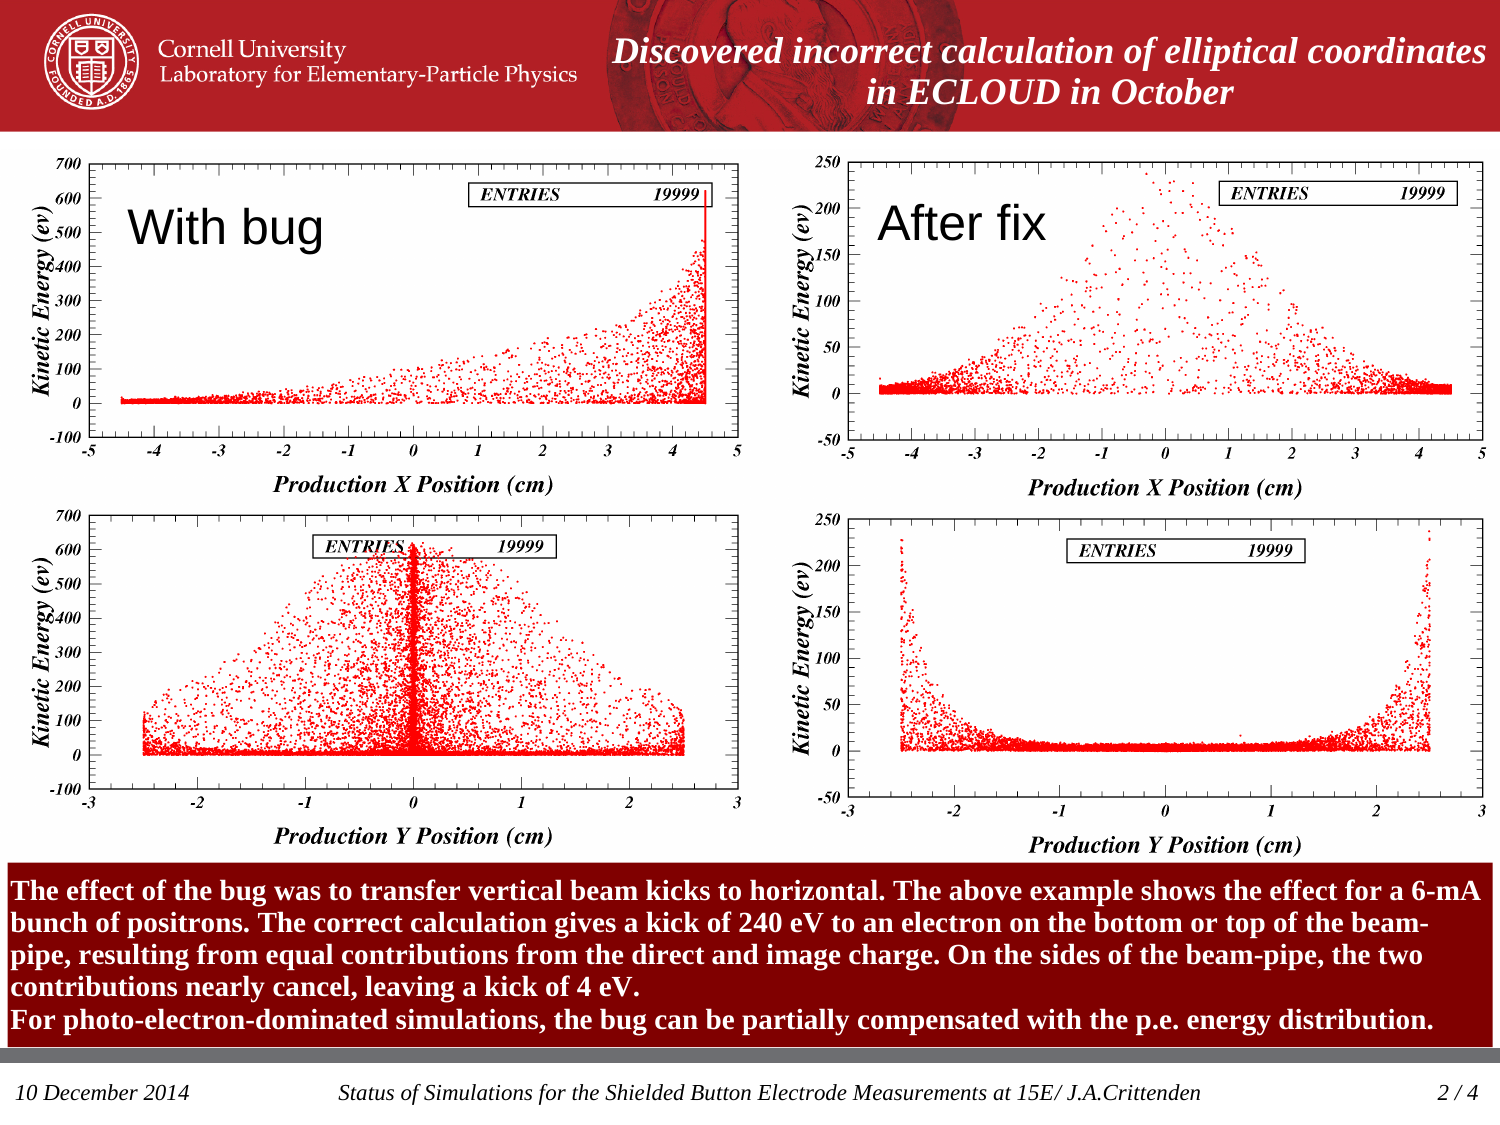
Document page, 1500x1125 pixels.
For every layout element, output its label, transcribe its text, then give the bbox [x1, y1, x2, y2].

text_box After fix [862, 187, 1126, 259]
picture [0, 149, 1500, 860]
title Discovered incorrect calculation of elliptical coordinates in ECLOUD in October [600, 7, 1500, 136]
text_box The effect of the bug was to transfer vertical beam kicks to horizontal. The above example shows the effect for a 6-mA bunch of positrons. The correct calculation gives a kick of 240 eV to an electron on the bottom or top of the beam-pipe, resulting from equal contributions from the direct and image charge. On the sides of the beam-pipe, the two contributions nearly cancel, leaving a kick of 4 eV. For photo-electron-dominated simulations, the bug can be partially compensated with the p.e. energy distribution. [7, 862, 1493, 1048]
picture [0, 0, 1500, 132]
text_box With bug [112, 191, 376, 263]
